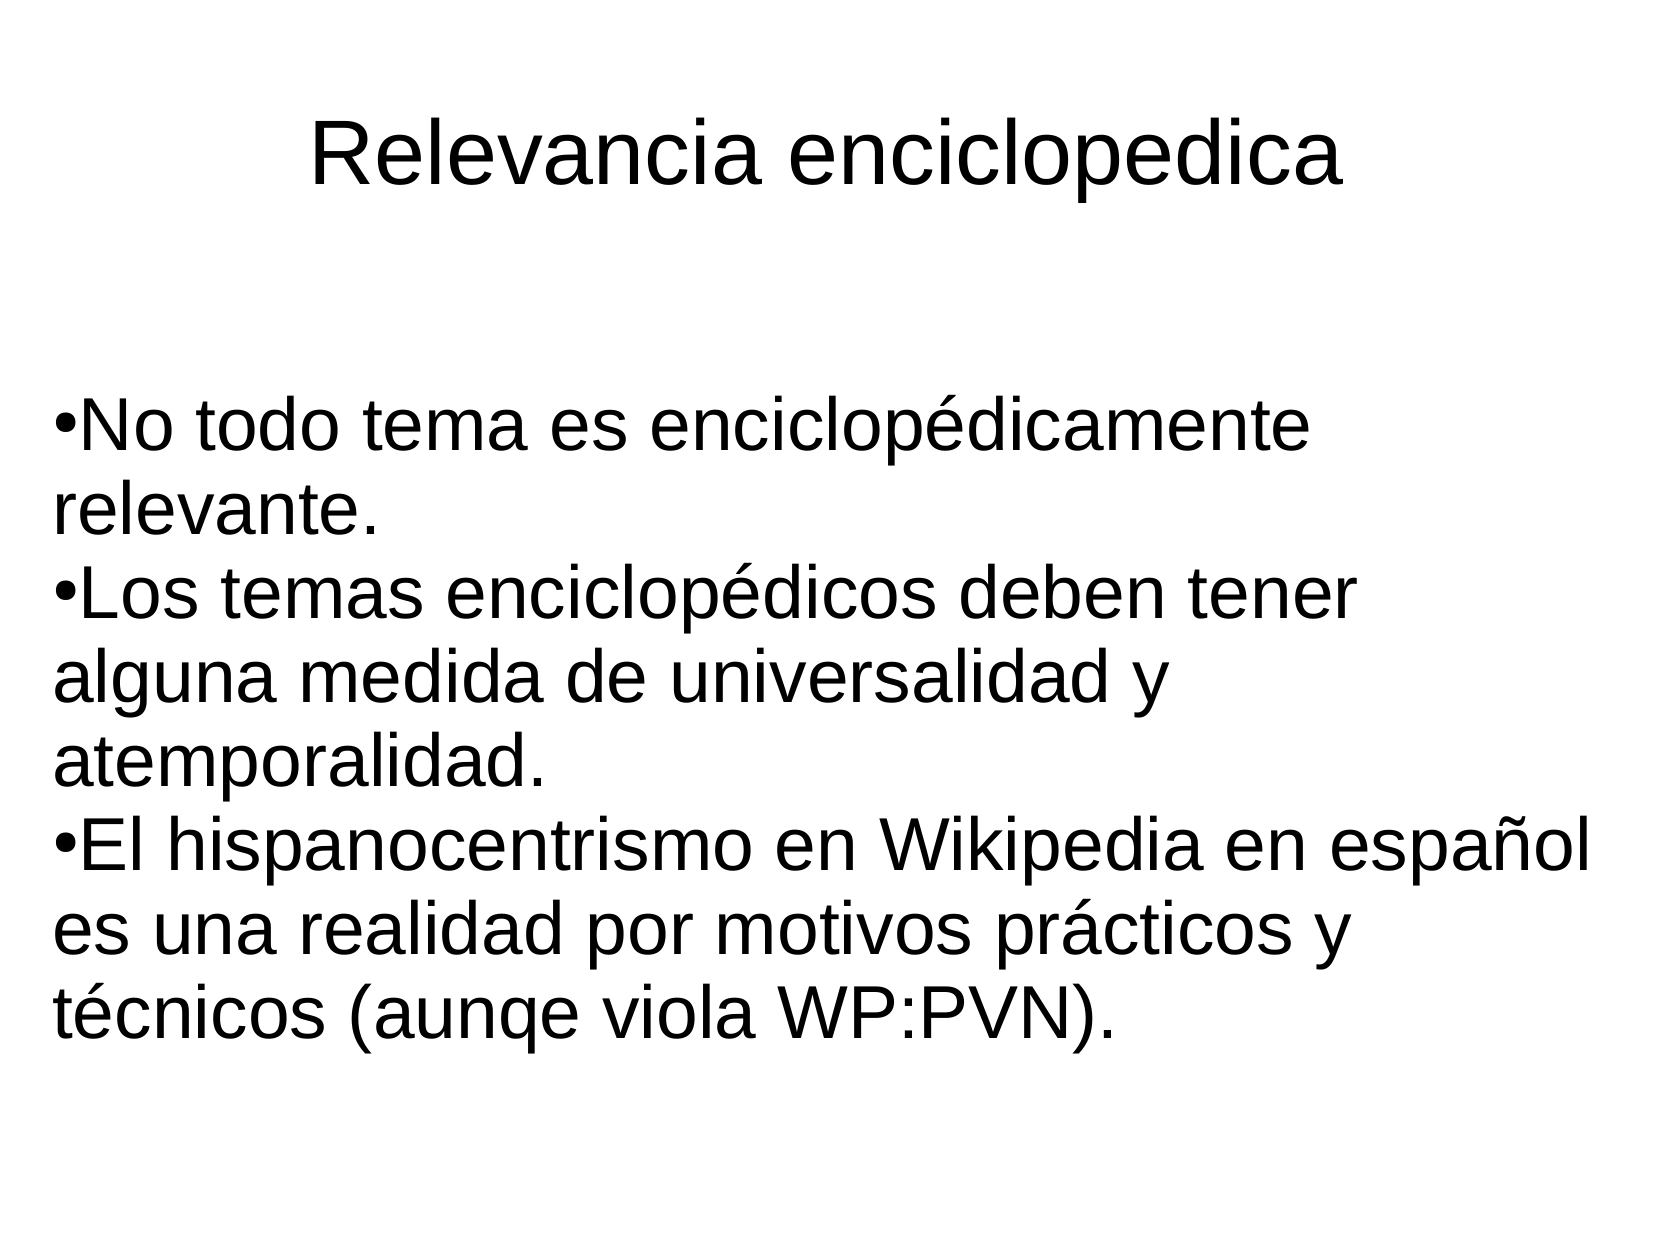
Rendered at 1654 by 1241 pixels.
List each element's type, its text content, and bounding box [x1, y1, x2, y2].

text_box No todo tema es enciclopédicamente relevante. Los temas enciclopédicos deben tener alguna medida de universalidad y atemporalidad. El hispanocentrismo en Wikipedia en español es una realidad por motivos prácticos y técnicos (aunqe viola WP:PVN). [37, 375, 1613, 1126]
title Relevancia enciclopedica [82, 56, 1571, 250]
